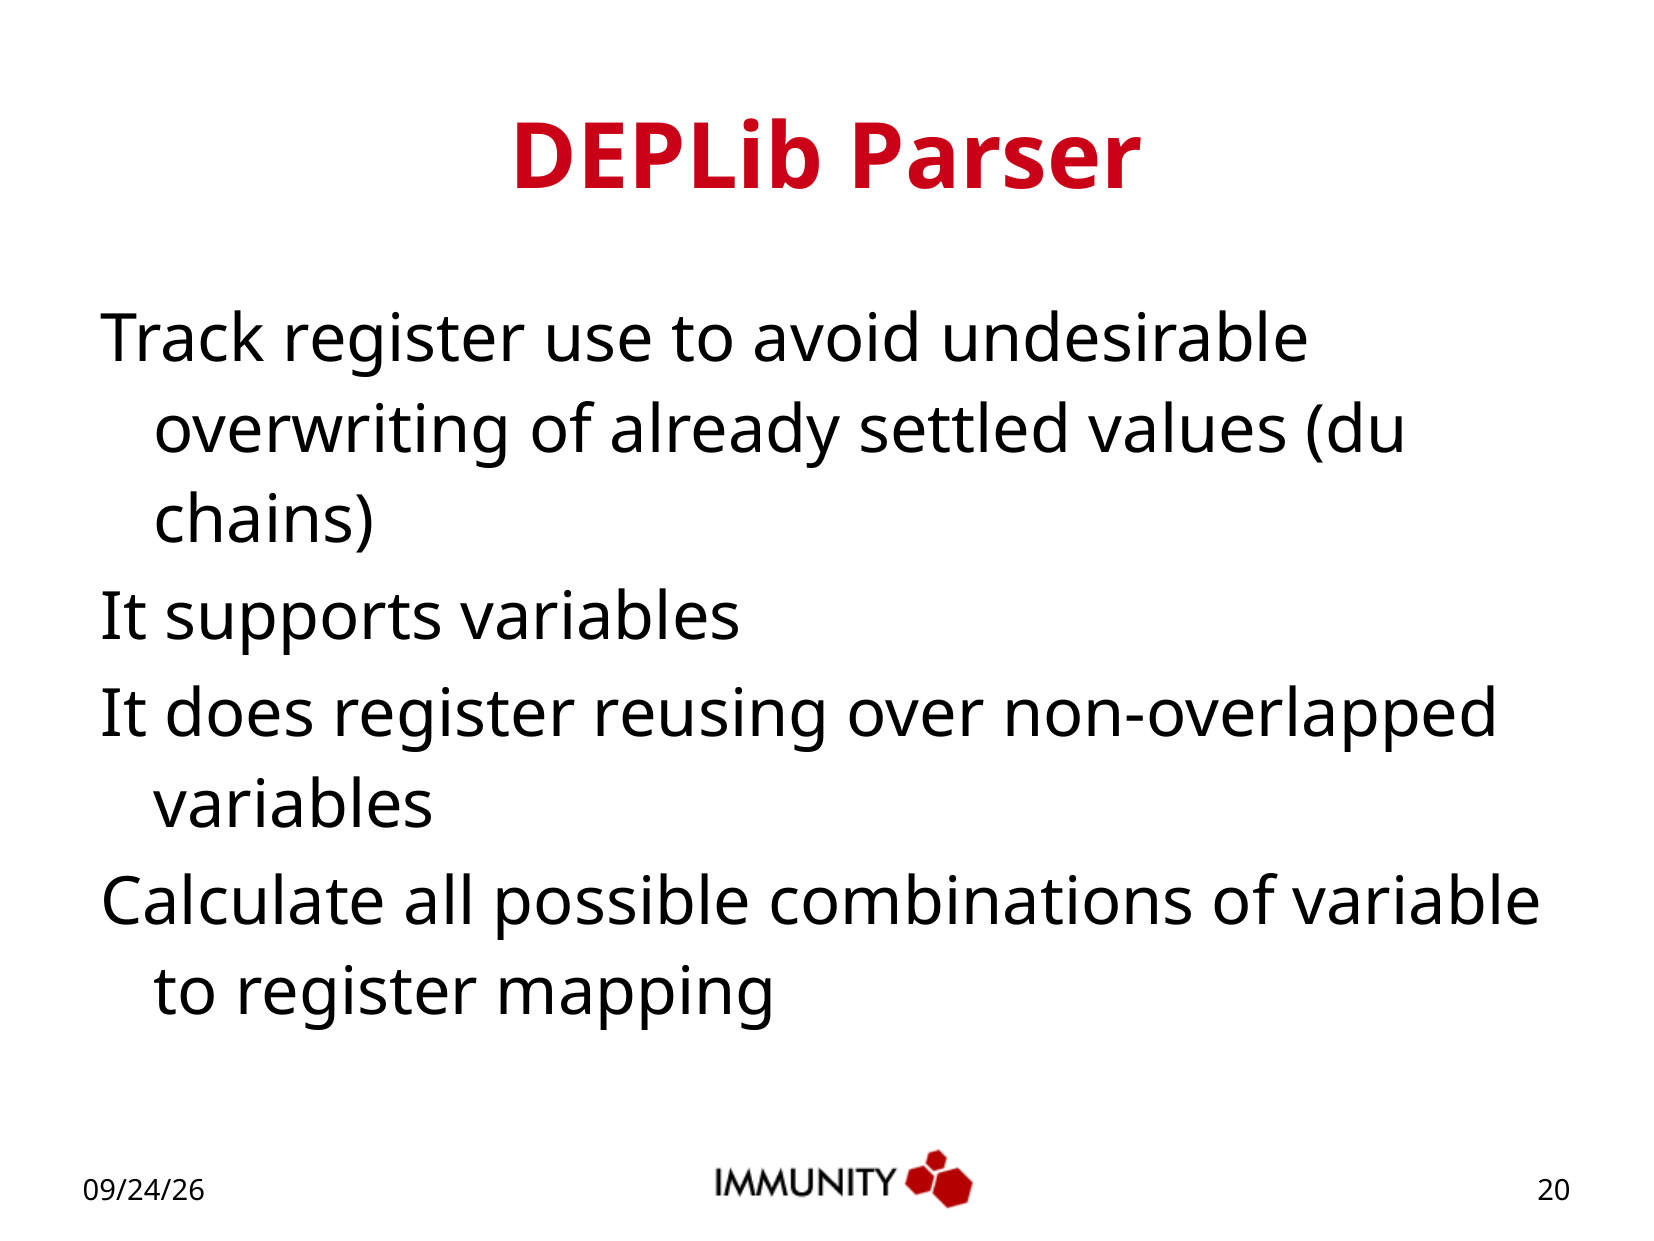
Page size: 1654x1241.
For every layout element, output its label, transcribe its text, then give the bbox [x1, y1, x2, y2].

title DEPLib Parser [82, 49, 1571, 257]
picture [694, 1130, 984, 1235]
list Track register use to avoid undesirable overwriting of already settled values (du chains) It supports variables It does register reusing over non-overlapped variables Calculate all possible combinations of variable to register mapping [82, 290, 1571, 1094]
